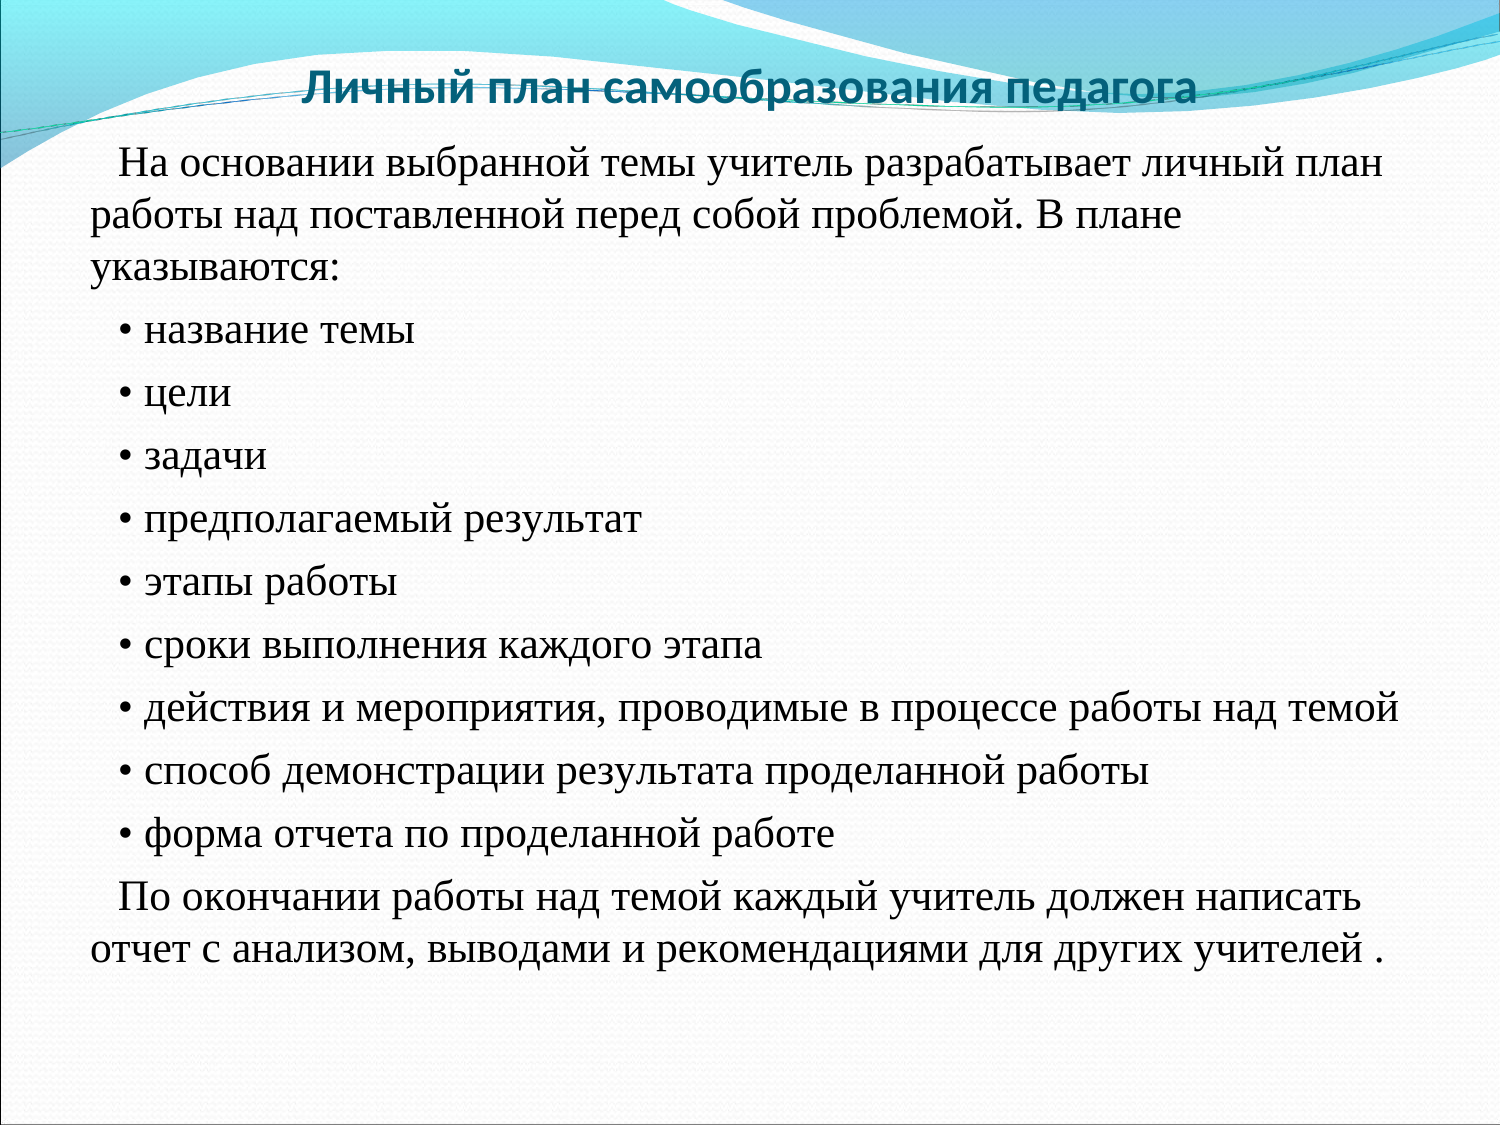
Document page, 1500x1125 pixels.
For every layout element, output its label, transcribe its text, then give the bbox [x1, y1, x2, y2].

title Личный план самообразования педагога [75, 45, 1426, 114]
picture [0, 0, 1500, 1125]
list На основании выбранной темы учитель разрабатывает личный план работы над поставленной перед собой проблемой. В плане указываются: • название темы • цели • задачи • предполагаемый результат • этапы работы • сроки выполнения каждого этапа • действия и мероприятия, проводимые в процессе работы над темой • способ демонстрации результата проделанной работы • форма отчета по проделанной работе По окончании работы над темой каждый учитель должен написать отчет с анализом, выводами и рекомендациями для других учителей . [75, 125, 1426, 1038]
